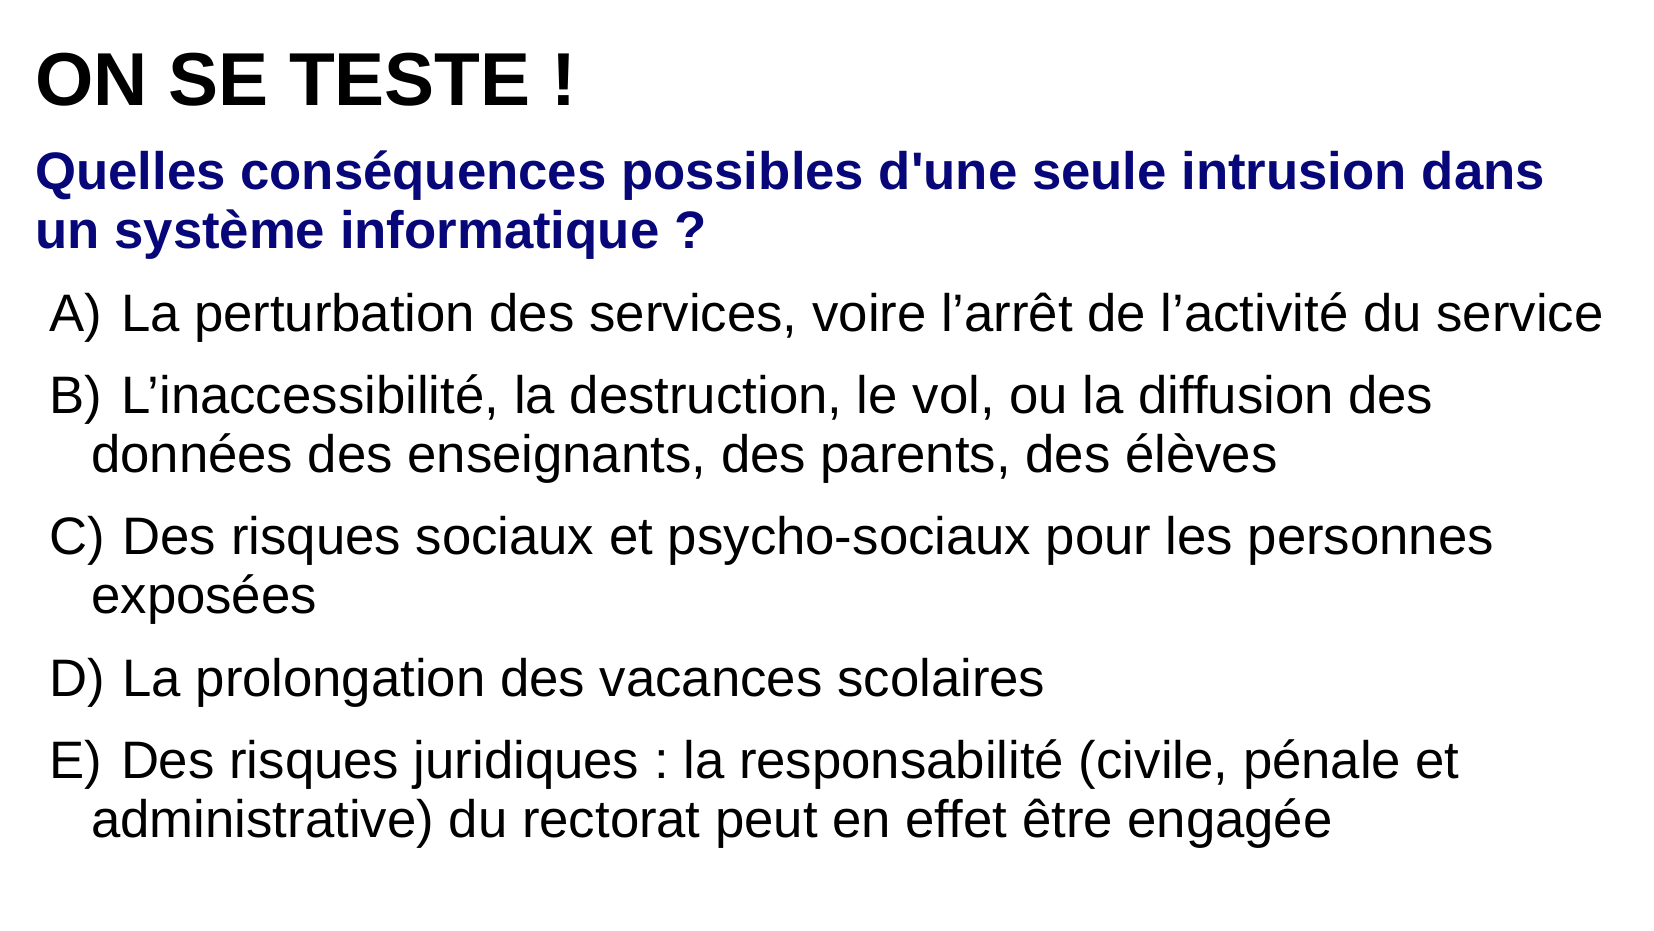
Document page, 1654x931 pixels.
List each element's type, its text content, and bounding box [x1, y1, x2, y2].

list Quelles conséquences possibles d'une seule intrusion dans un système informatique ? La perturbation des services, voire l’arrêt de l’activité du service L’inaccessibilité, la destruction, le vol, ou la diffusion des données des enseignants, des parents, des élèves Des risques sociaux et psycho-sociaux pour les personnes exposées La prolongation des vacances scolaires Des risques juridiques : la responsabilité (civile, pénale et administrative) du rectorat peut en effet être engagée [35, 141, 1619, 910]
title On se teste ! [35, 37, 1619, 141]
